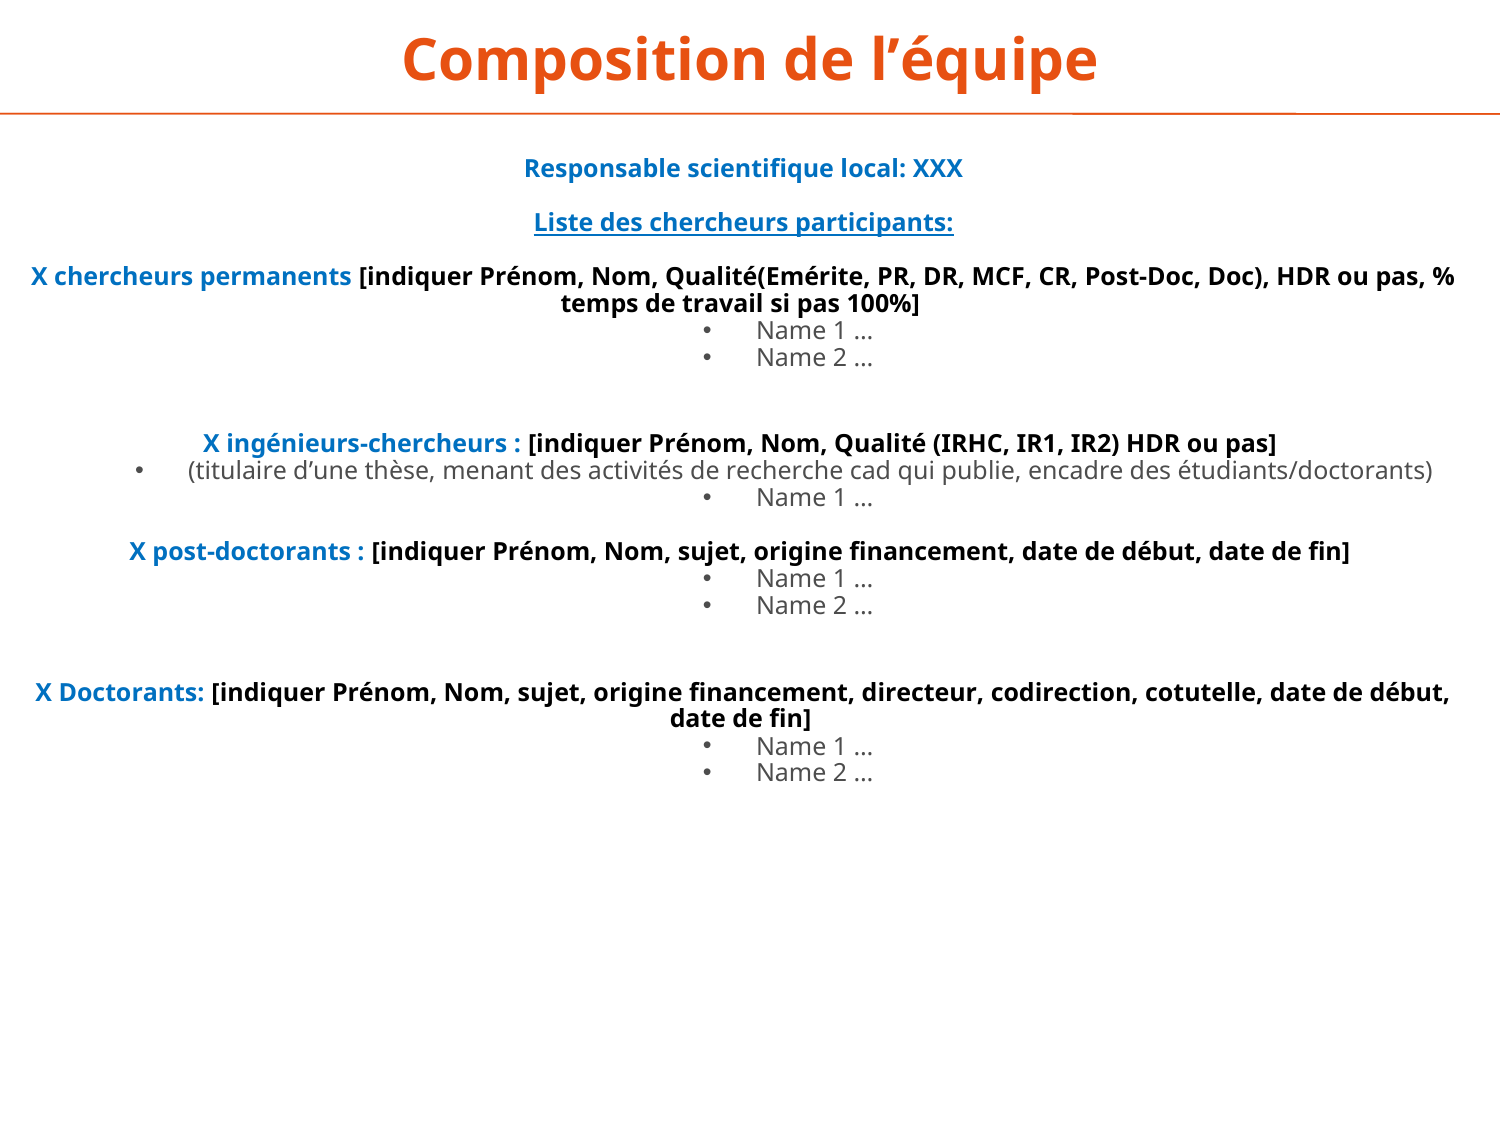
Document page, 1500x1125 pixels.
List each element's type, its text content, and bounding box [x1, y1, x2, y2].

text_box Composition de l’équipe [0, 0, 1500, 113]
text_box Responsable scientifique local: XXX Liste des chercheurs participants: X chercheurs permanents [indiquer Prénom, Nom, Qualité(Emérite, PR, DR, MCF, CR, Post-Doc, Doc), HDR ou pas, % temps de travail si pas 100%] Name 1 … Name 2 … X ingénieurs-chercheurs : [indiquer Prénom, Nom, Qualité (IRHC, IR1, IR2) HDR ou pas] (titulaire d’une thèse, menant des activités de recherche cad qui publie, encadre des étudiants/doctorants) Name 1 … X post-doctorants : [indiquer Prénom, Nom, sujet, origine financement, date de début, date de fin] Name 1 … Name 2 … X Doctorants: [indiquer Prénom, Nom, sujet, origine financement, directeur, codirection, cotutelle, date de début, date de fin] Name 1 … Name 2 … [5, 148, 1483, 941]
